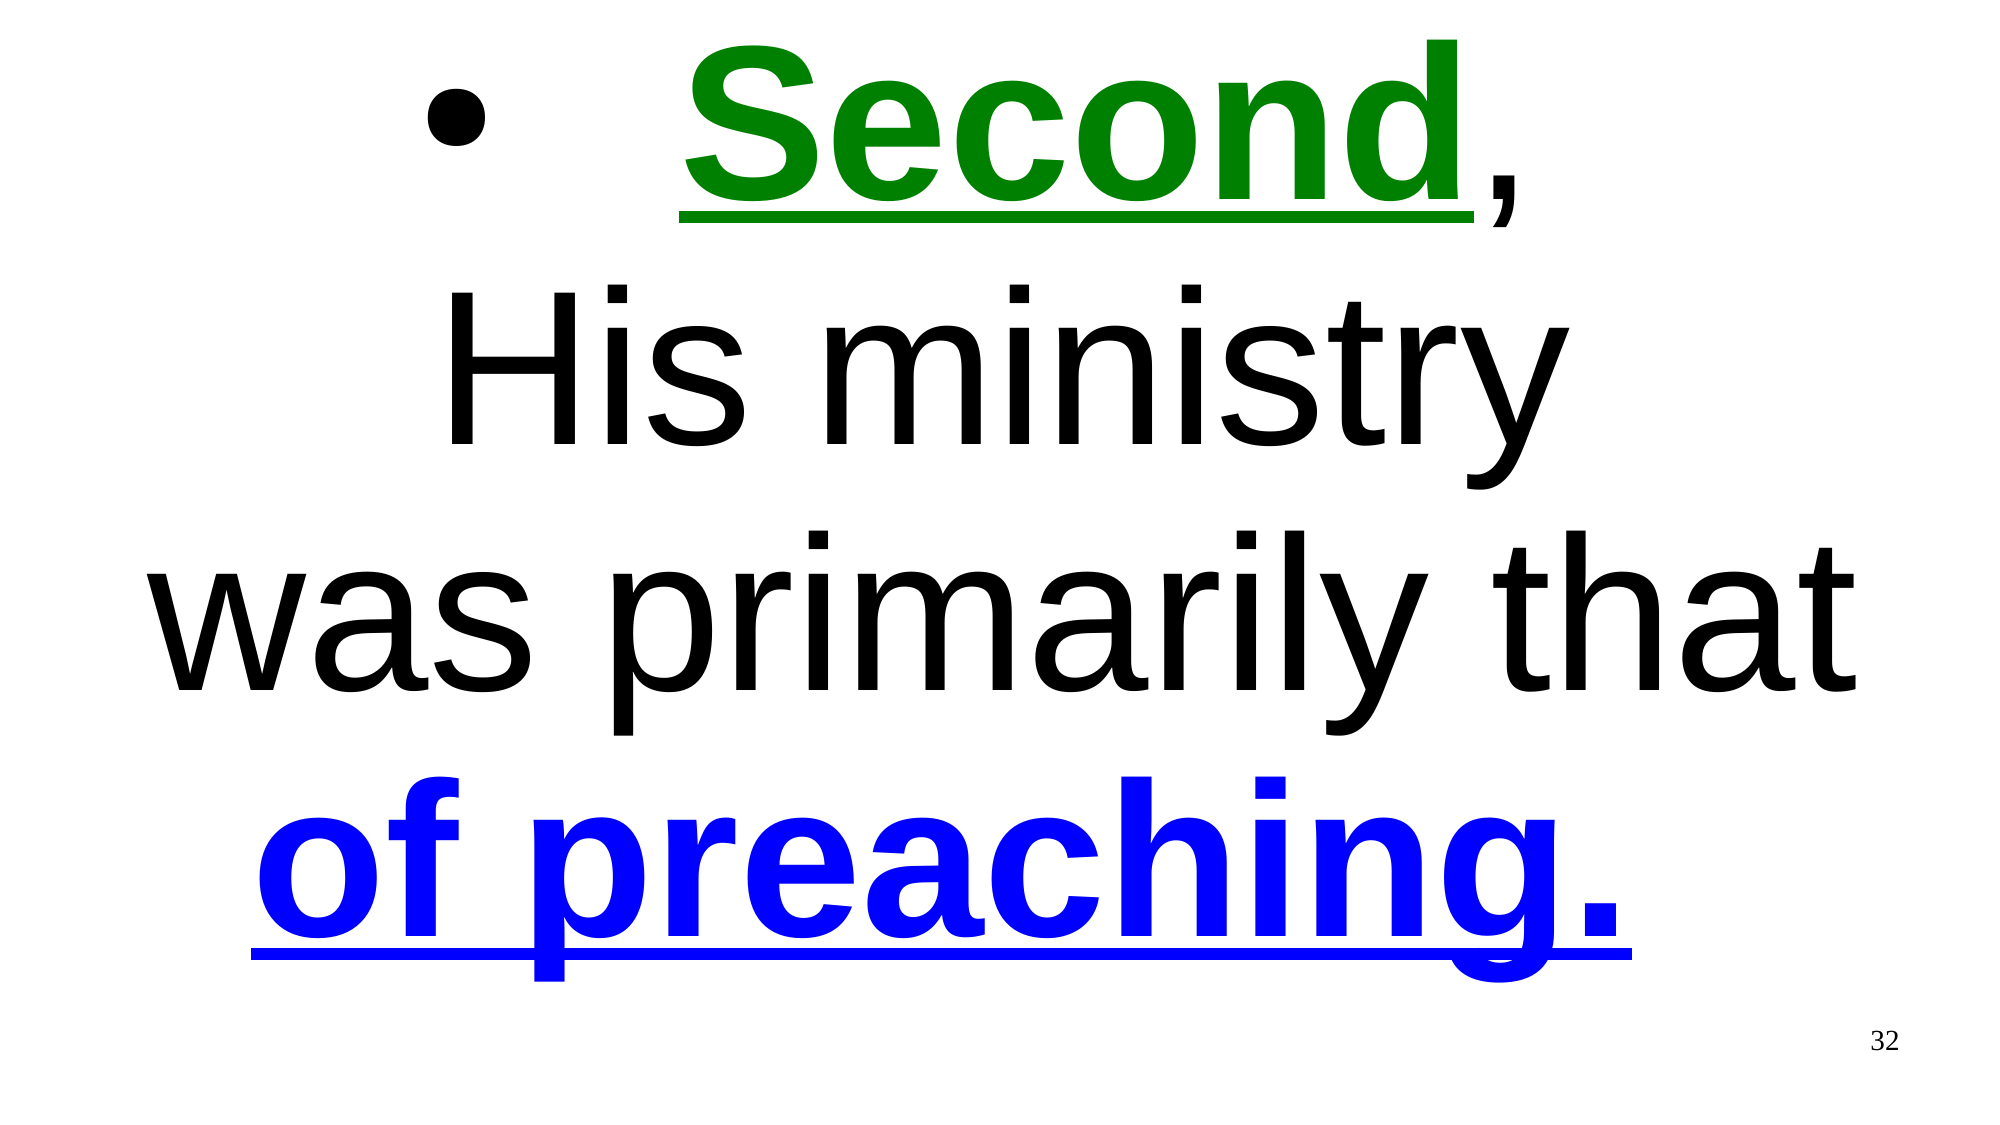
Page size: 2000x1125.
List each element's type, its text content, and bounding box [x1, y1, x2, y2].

list Second, His ministry was primarily that of preaching. [0, 0, 1996, 1123]
